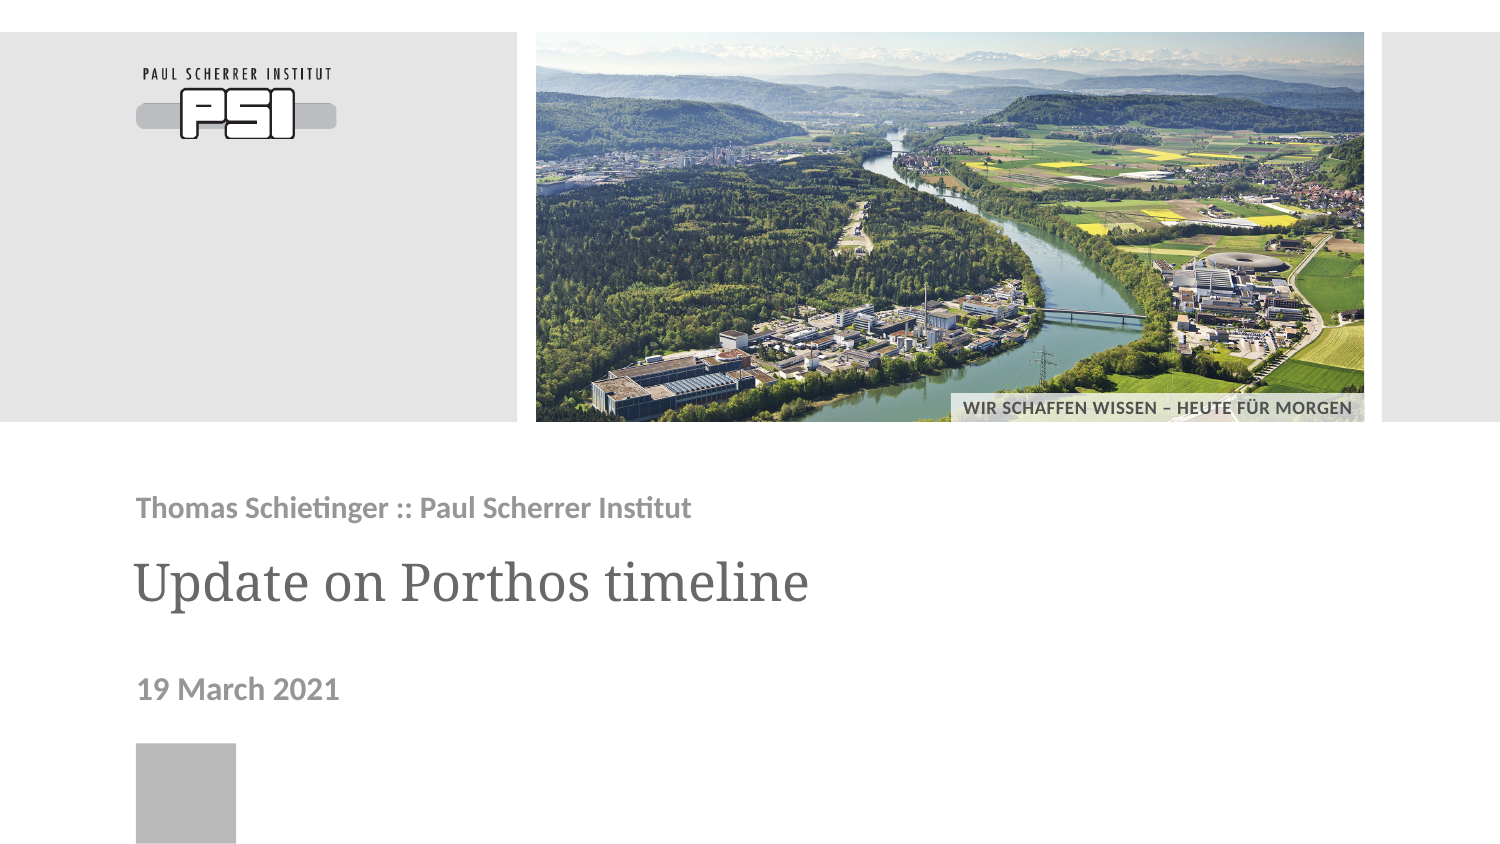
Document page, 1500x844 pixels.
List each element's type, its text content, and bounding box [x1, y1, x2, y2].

picture [539, 32, 1365, 422]
list 19 March 2021 [135, 663, 1441, 712]
subtitle Thomas Schietinger :: Paul Scherrer Institut [135, 483, 1441, 529]
title Update on Porthos timeline [133, 548, 1441, 636]
